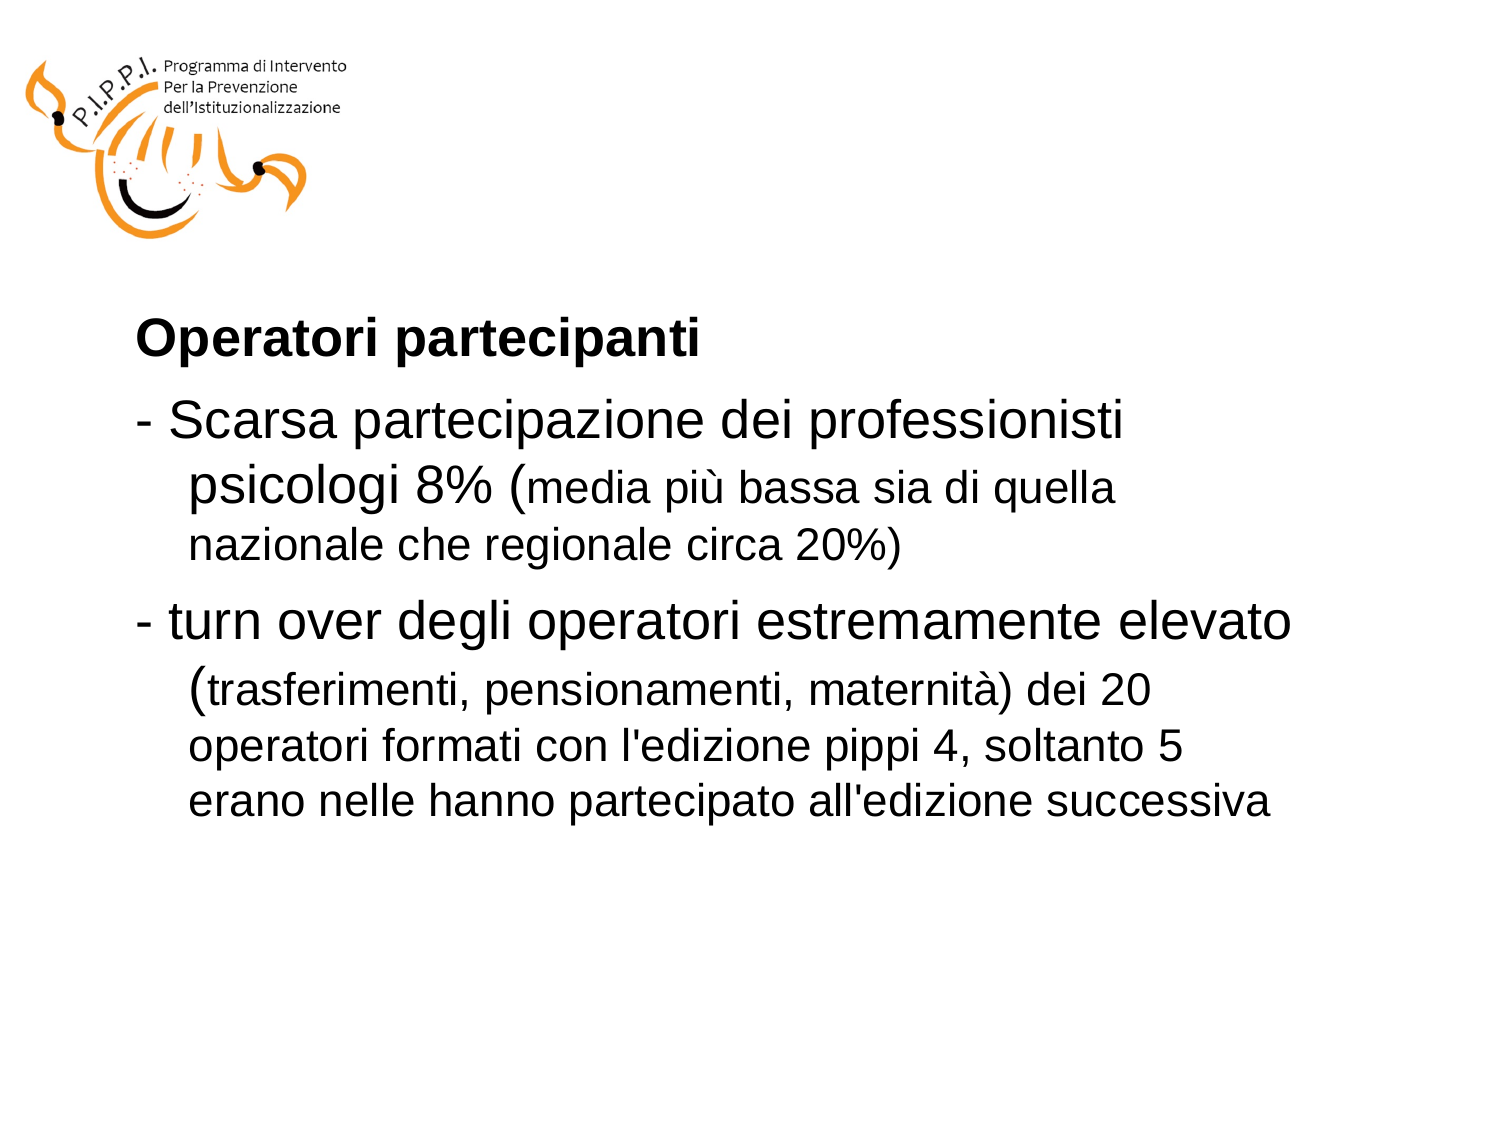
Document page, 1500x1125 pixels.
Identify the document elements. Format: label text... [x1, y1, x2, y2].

picture [17, 30, 355, 273]
text_box Operatori partecipanti - Scarsa partecipazione dei professionisti psicologi 8% (media più bassa sia di quella nazionale che regionale circa 20%) - turn over degli operatori estremamente elevato (trasferimenti, pensionamenti, maternità) dei 20 operatori formati con l'edizione pippi 4, soltanto 5 erano nelle hanno partecipato all'edizione successiva [117, 295, 1329, 975]
